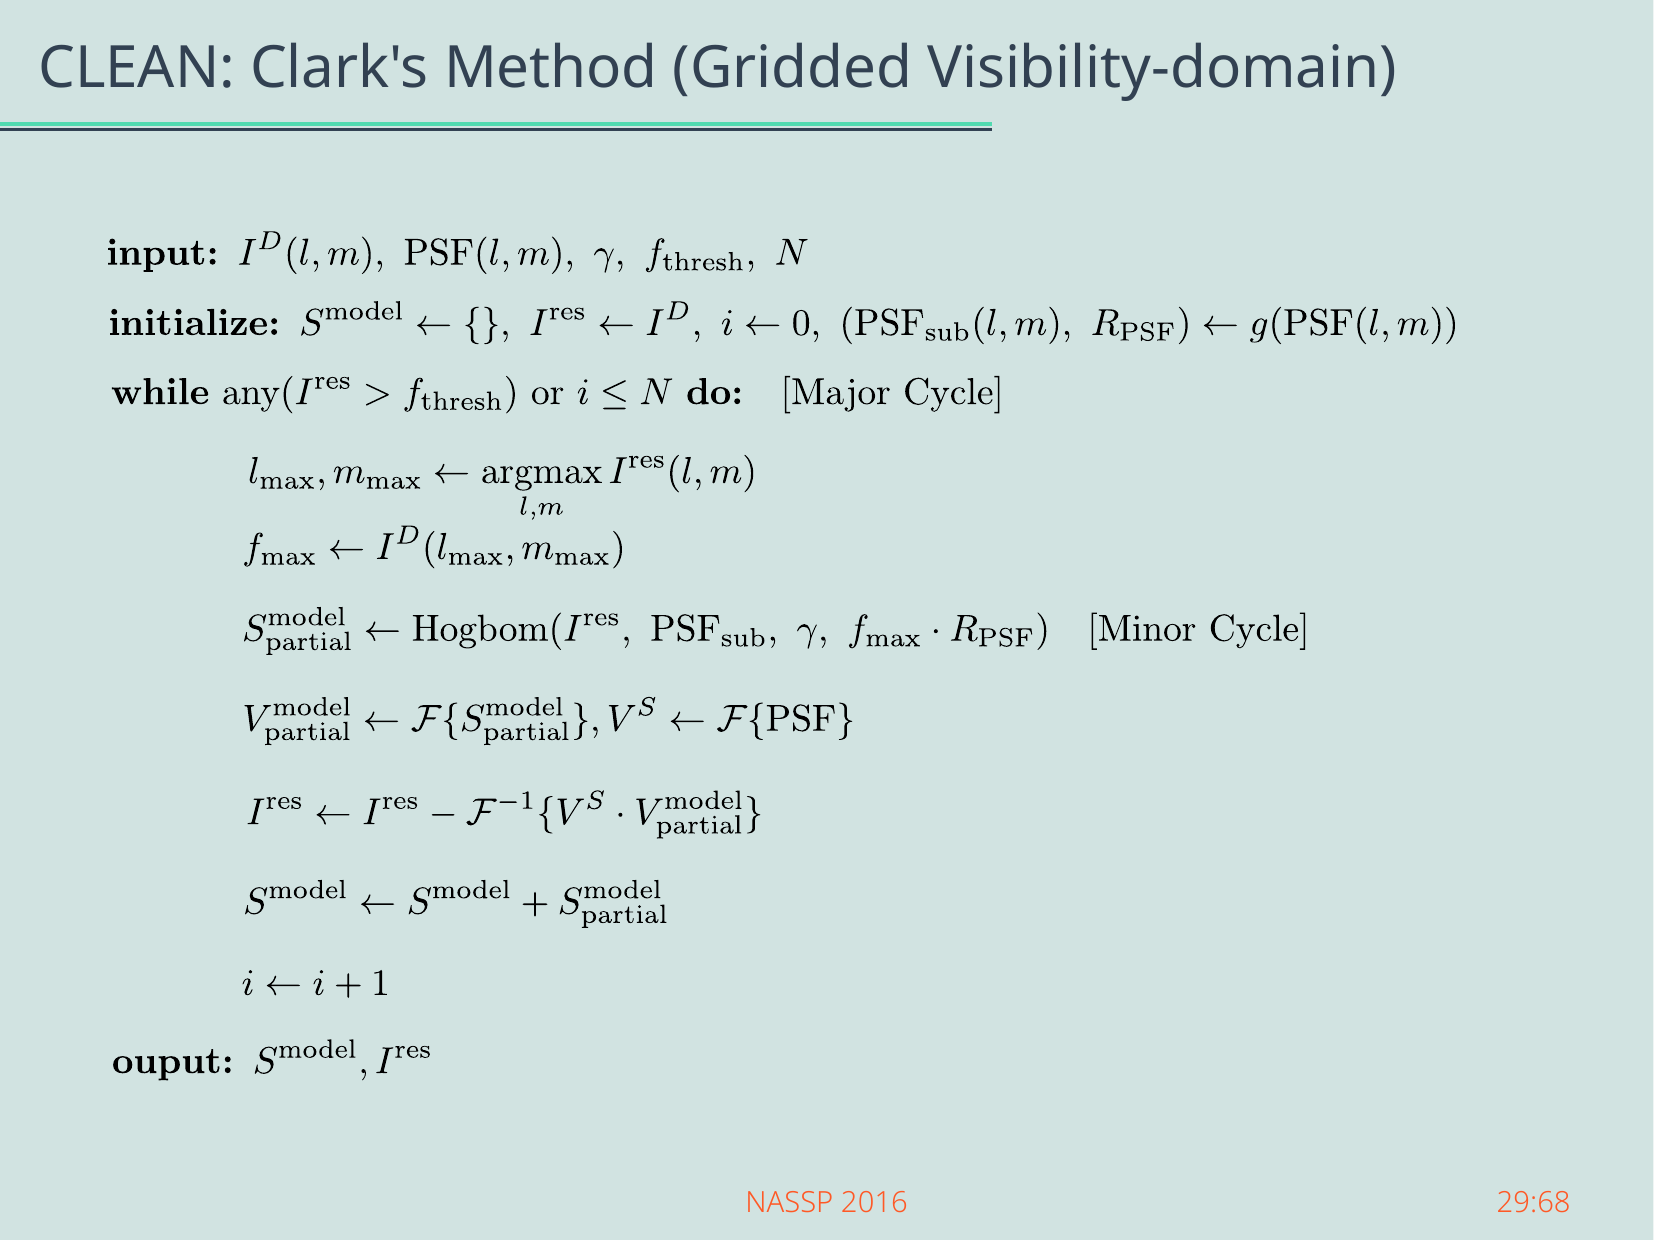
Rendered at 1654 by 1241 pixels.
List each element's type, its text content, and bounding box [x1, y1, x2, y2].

text_box [108, 301, 1459, 345]
text_box CLEAN: Clark's Method (Gridded Visibility-domain) [23, 17, 1441, 103]
text_box [106, 231, 809, 275]
text_box [242, 606, 1310, 656]
text_box [241, 969, 390, 999]
text_box [110, 375, 1004, 414]
text_box [248, 454, 757, 520]
text_box [246, 790, 764, 839]
text_box [243, 879, 668, 928]
text_box [242, 696, 855, 746]
text_box [242, 525, 626, 569]
text_box [111, 1039, 432, 1081]
